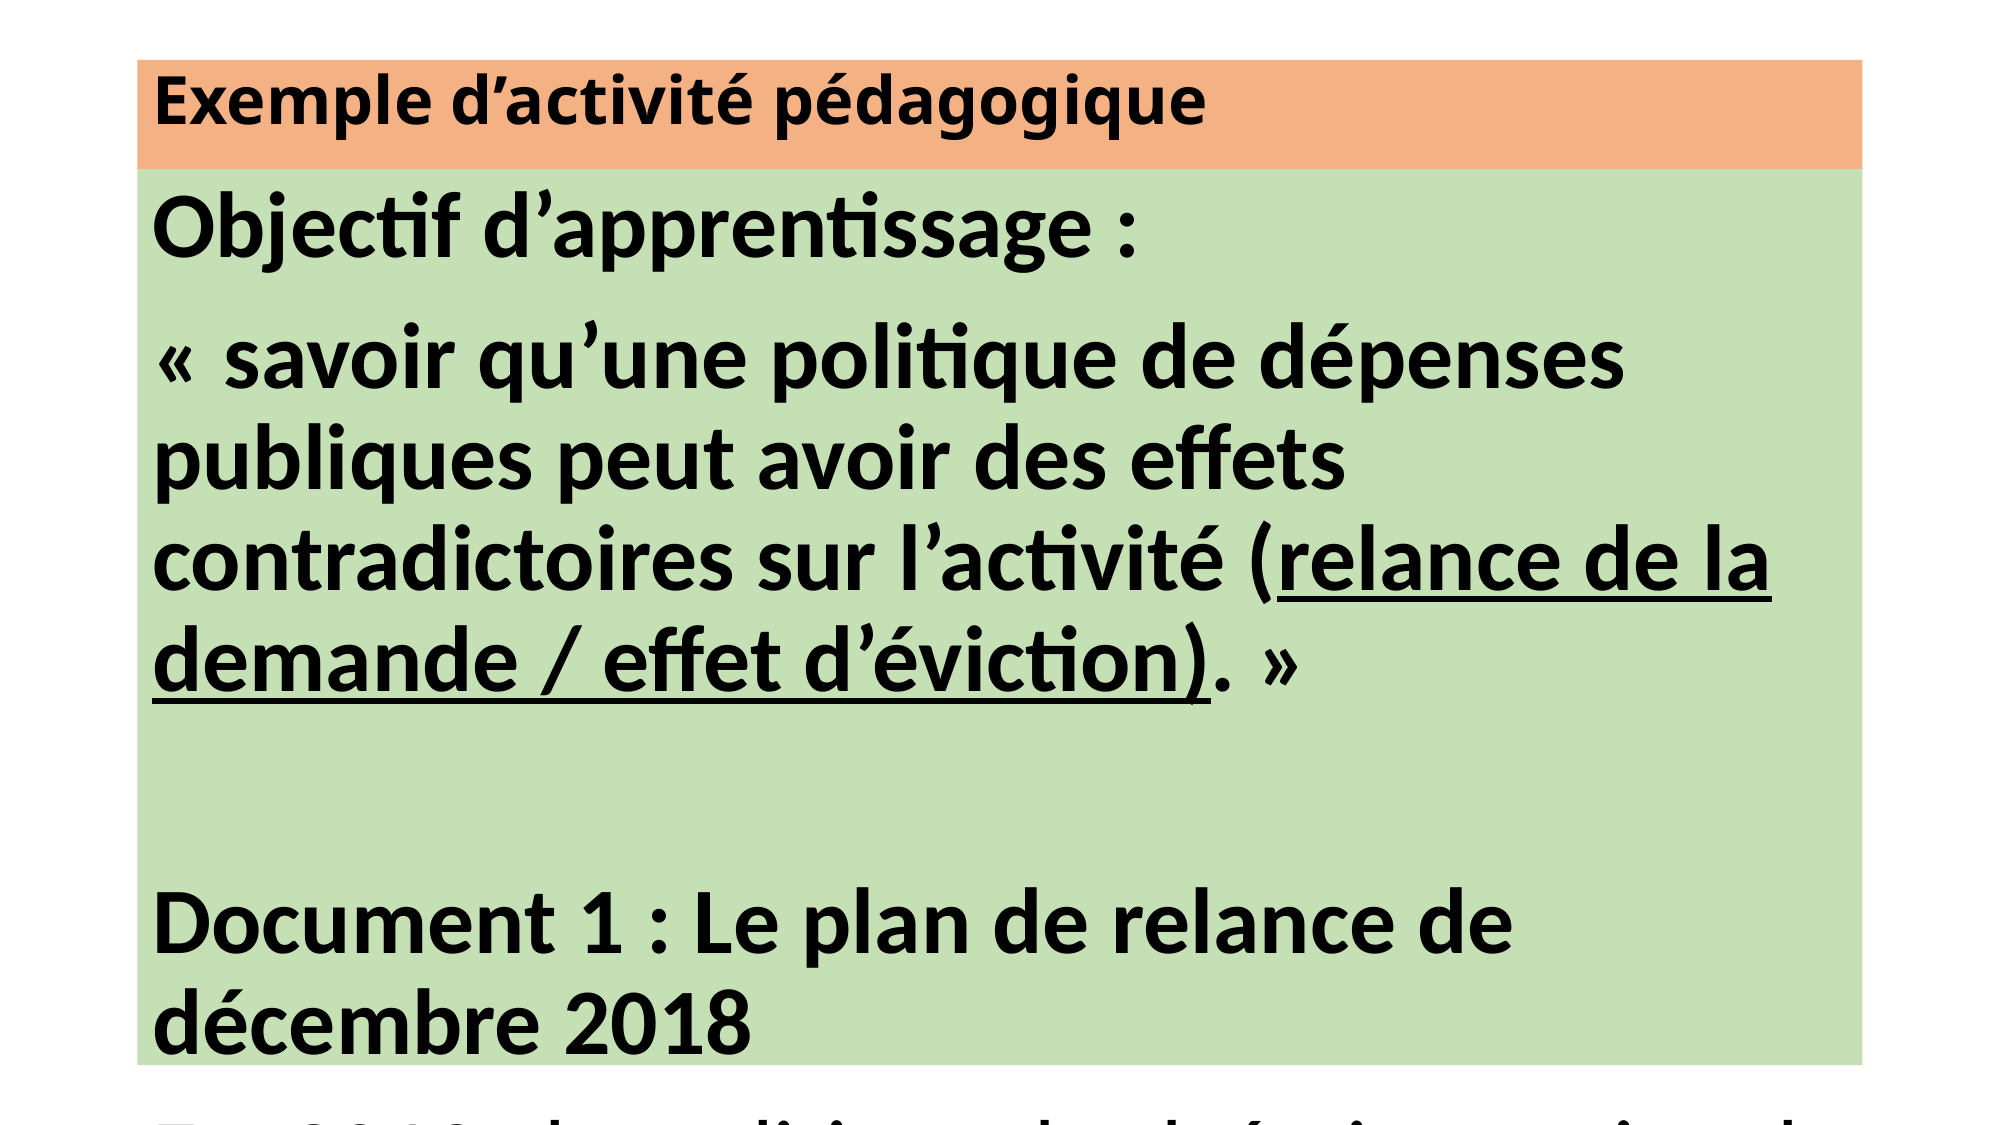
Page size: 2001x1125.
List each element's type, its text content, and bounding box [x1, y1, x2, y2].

list Objectif d’apprentissage : « savoir qu’une politique de dépenses publiques peut avoir des effets contradictoires sur l’activité (relance de la demande / effet d’éviction). » Document 1 : Le plan de relance de décembre 2018 En 2019, la politique budgétaire nationale aurait un impact élevé sur la croissance du PIB, de 0,5 point, grâce en particulier aux mesures issues de la crise des « gilets jaunes » qui à elles seules améliorent le taux de croissance du PIB de 0,3 point en 2019. Les mesures budgétaires soutiendraient le pouvoir d'achat des ménages à hauteur de 11,7 milliards d'euros en 2019. Plus de 88 % du montant global, soit 10,3 milliards, provient des décisions prises en décembre. Selon nos calculs, ces mesures représentent un gain moyen de 440 euros par ménage. Les ménages du milieu de la distribution seront particulièrement ciblés. Ils bénéficieront de la baisse de la taxe d'habitation, des cotisations salariées, de la défiscalisation des heures supplémentaires et de la baisse de CSG pour certains retraités. Une partie des ménages modestes verront en moyenne leur niveau de vie soutenu par la forte revalorisation de la prime d'activité, la mise en place du zéro reste à charge et l'augmentation du chèque énergie. Les ménages parmi les 5 % les plus aisés, grands gagnants de la réforme de la fiscalité du capital de 2018, verront également leur revenu soutenu par certaines mesures socio-fiscales de 2019. Au final, trois ménages sur quatre bénéficieraient d’un gain de pouvoir d’achat. Source : P. Madec, M. Plane et R. Sampognaro, « Budget 2019 : du pouvoir d'achat mais du déficit », OFCE Policy brief n°46, 29 janvier 2019. Question : Indiquer les effets attendus de quelques-unes des mesures du plan de relance de décembre 2018. [137, 168, 1863, 1066]
title Exemple d’activité pédagogique [137, 59, 1863, 168]
